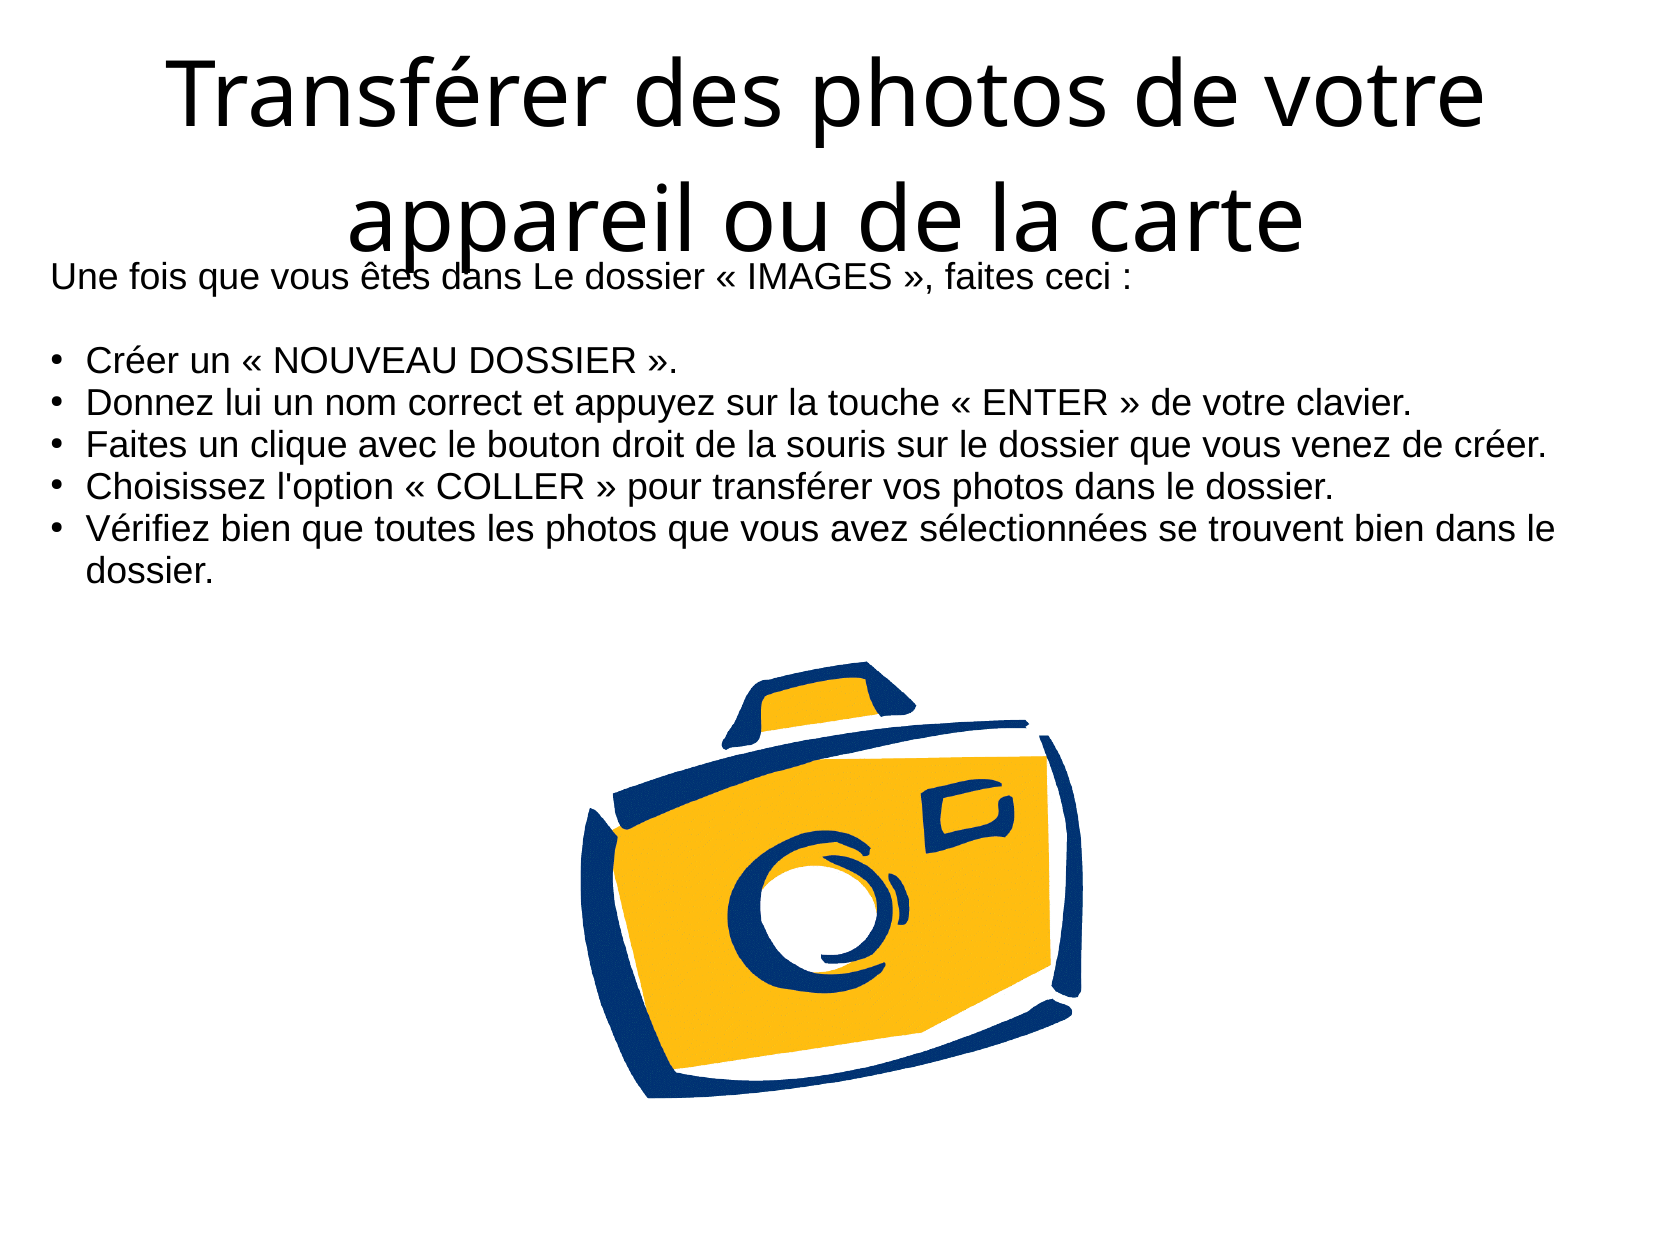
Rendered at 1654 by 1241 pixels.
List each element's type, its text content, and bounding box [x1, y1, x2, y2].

picture [578, 661, 1118, 1099]
title Transférer des photos de votre appareil ou de la carte [82, 49, 1571, 248]
text_box Une fois que vous êtes dans Le dossier « IMAGES », faites ceci : Créer un « NOUVEAU DOSSIER ». Donnez lui un nom correct et appuyez sur la touche « ENTER » de votre clavier. Faites un clique avec le bouton droit de la souris sur le dossier que vous venez de créer. Choisissez l'option « COLLER » pour transférer vos photos dans le dossier. Vérifiez bien que toutes les photos que vous avez sélectionnées se trouvent bien dans le dossier. [35, 248, 1619, 600]
